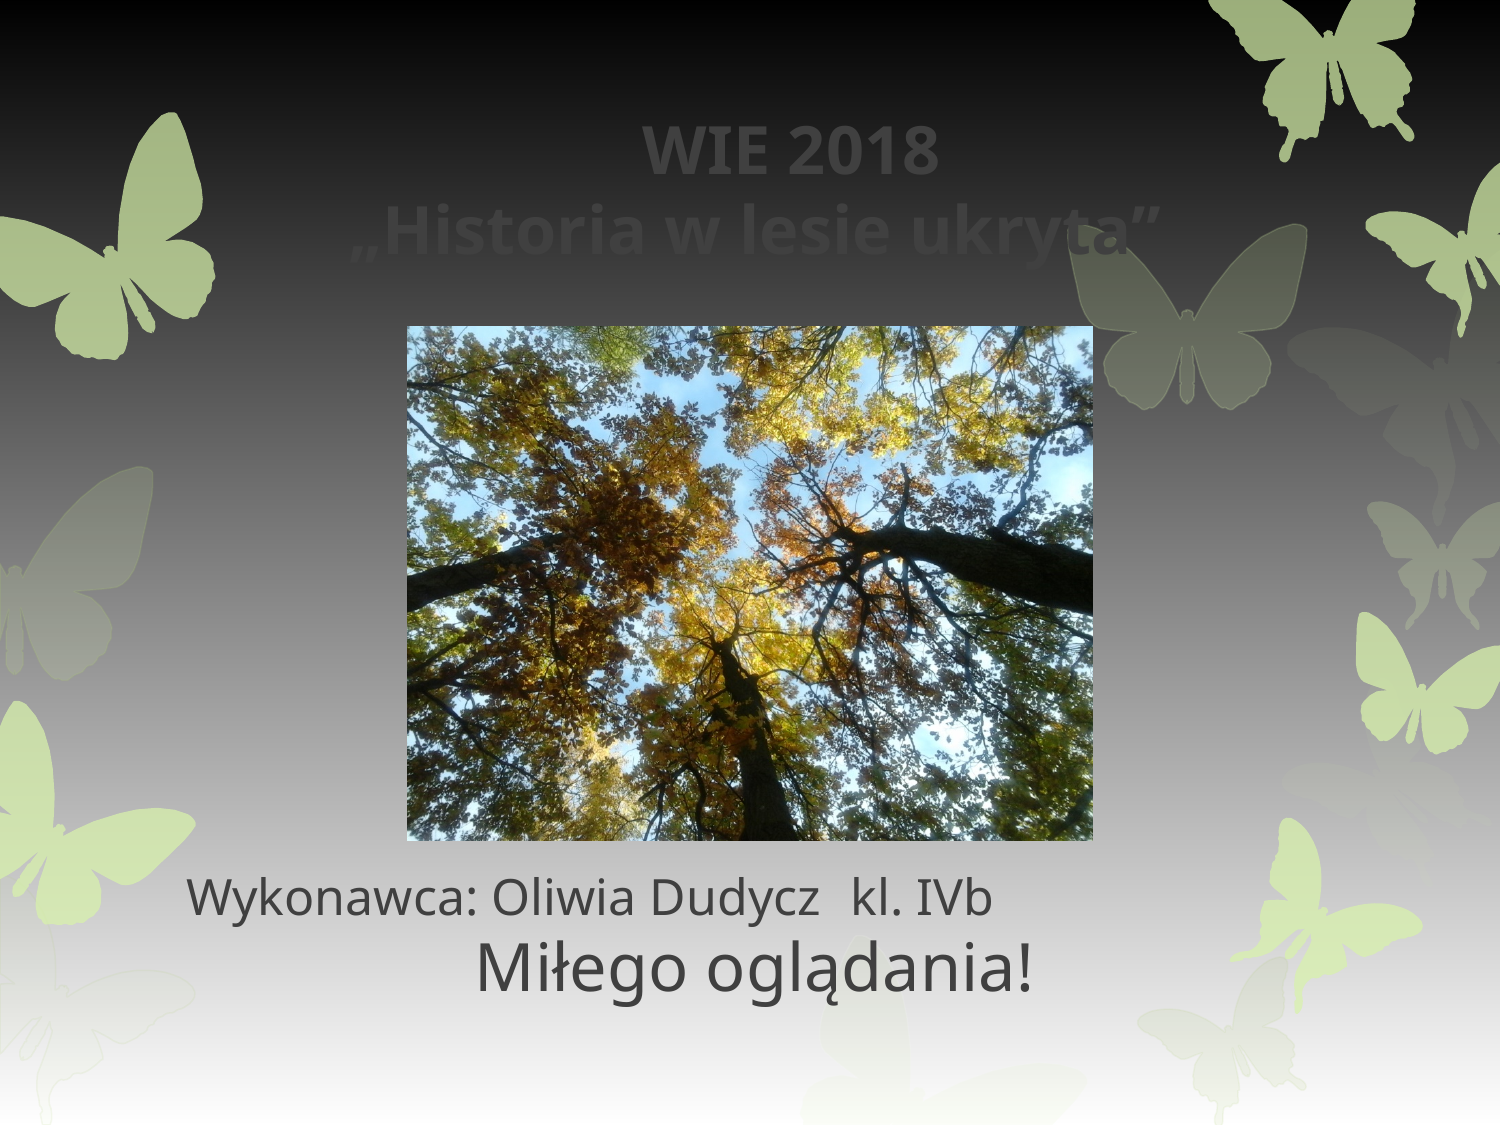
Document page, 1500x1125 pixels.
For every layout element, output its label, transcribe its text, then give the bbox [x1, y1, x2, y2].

picture [407, 326, 1093, 841]
subtitle Wykonawca: Oliwia Dudycz kl. IVb Miłego oglądania! [171, 857, 1339, 1035]
title WIE 2018 „Historia w lesie ukryta” [171, 172, 1339, 276]
